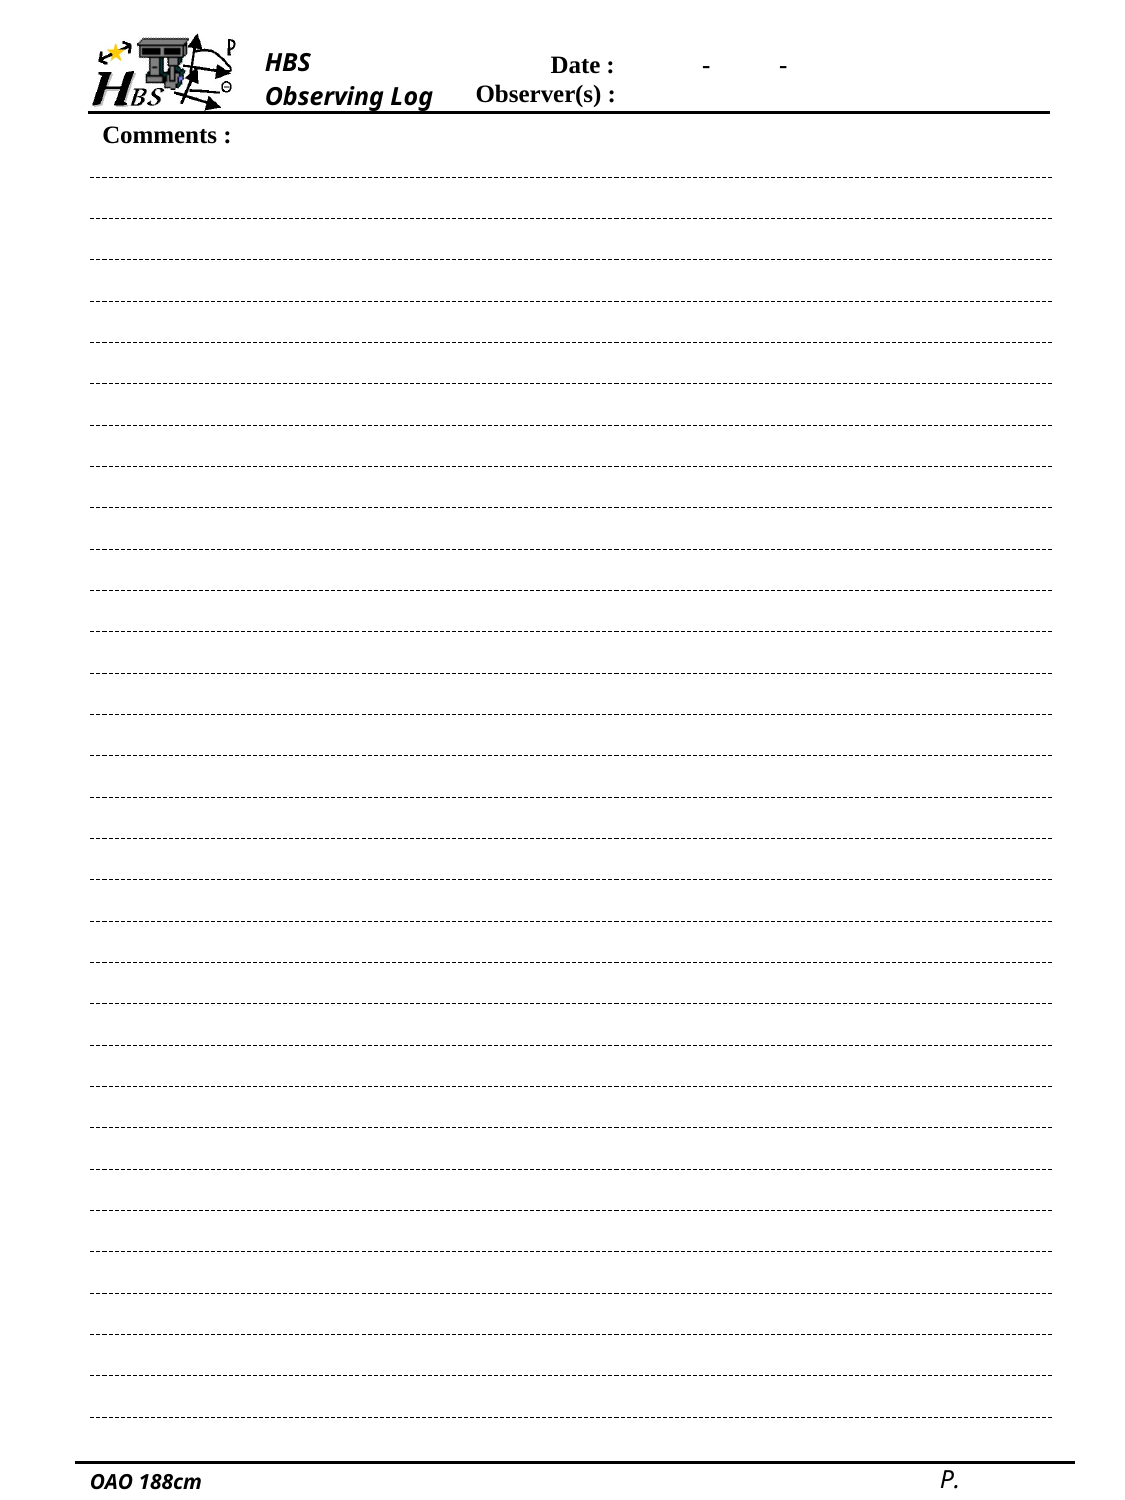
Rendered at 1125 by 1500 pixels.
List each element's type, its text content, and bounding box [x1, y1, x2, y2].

text_box P. [924, 1454, 977, 1500]
text_box OAO 188cm [75, 1459, 229, 1500]
text_box Comments : [87, 112, 248, 158]
picture [87, 24, 247, 111]
text_box Date : - - Observer(s) : [460, 42, 886, 118]
text_box HBS Observing Log [249, 37, 461, 113]
